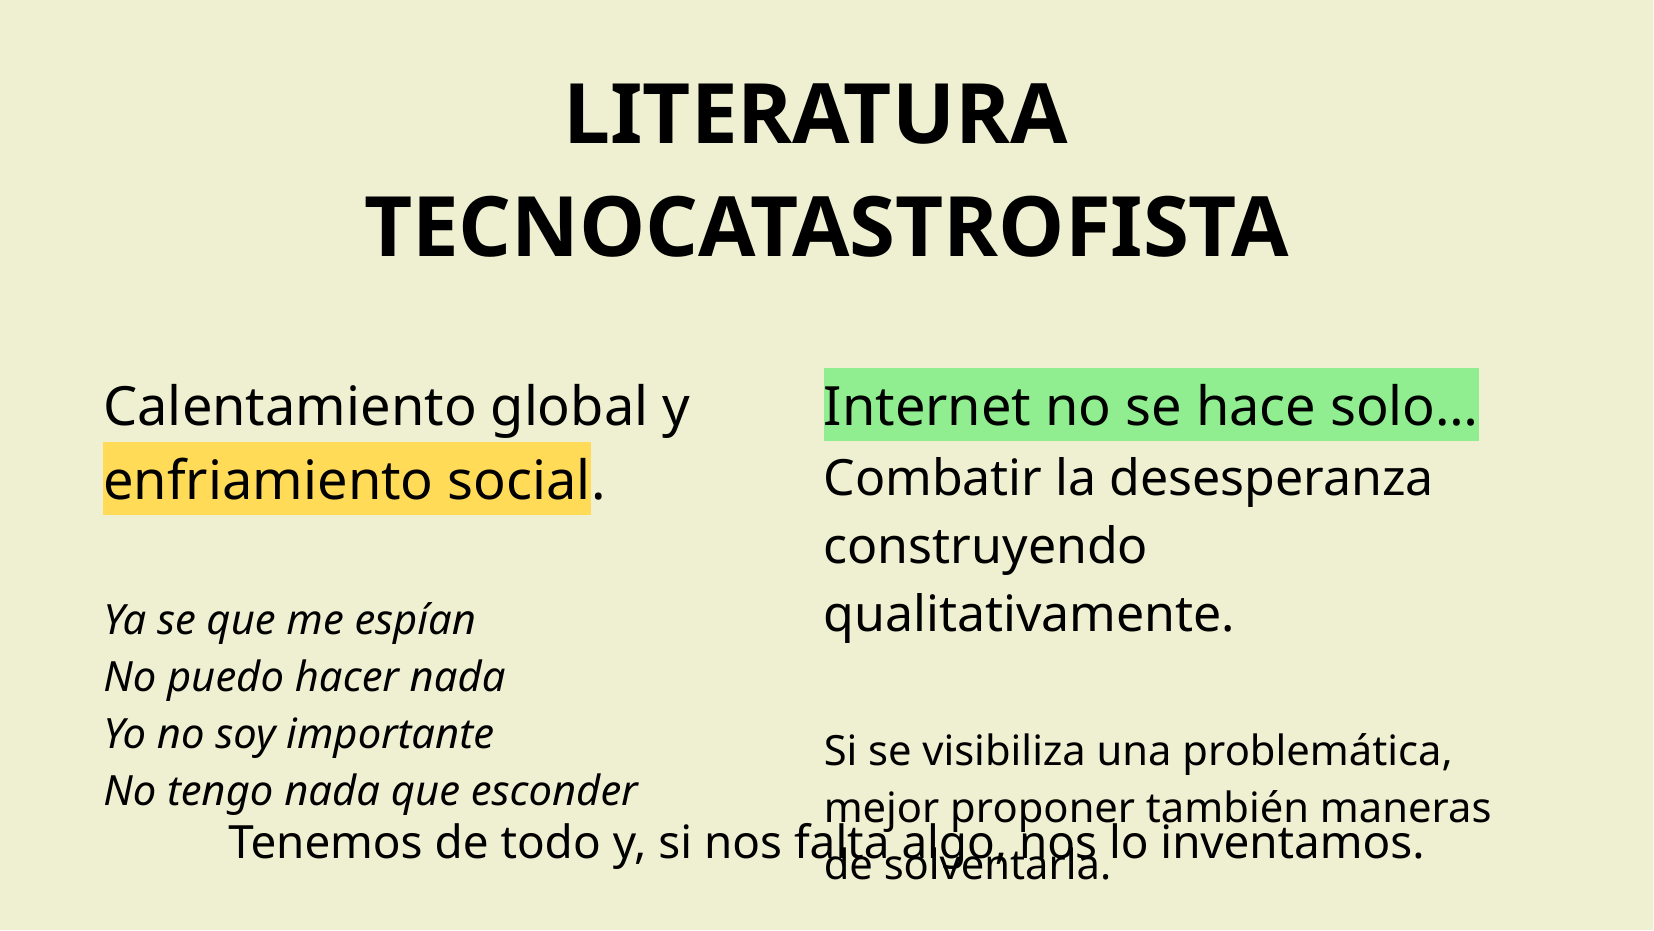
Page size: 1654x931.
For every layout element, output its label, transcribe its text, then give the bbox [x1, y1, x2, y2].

text_box Calentamiento global y enfriamiento social. Ya se que me espían No puedo hacer nada Yo no soy importante No tengo nada que esconder [88, 360, 709, 721]
text_box Tenemos de todo y, si nos falta algo, nos lo inventamos. [82, 817, 1571, 866]
title Literatura tecnocatastrofista [82, 64, 1571, 272]
text_box Internet no se hace solo… Combatir la desesperanza construyendo qualitativamente. Si se visibiliza una problemática, mejor proponer también maneras de solventarla. [809, 360, 1548, 725]
